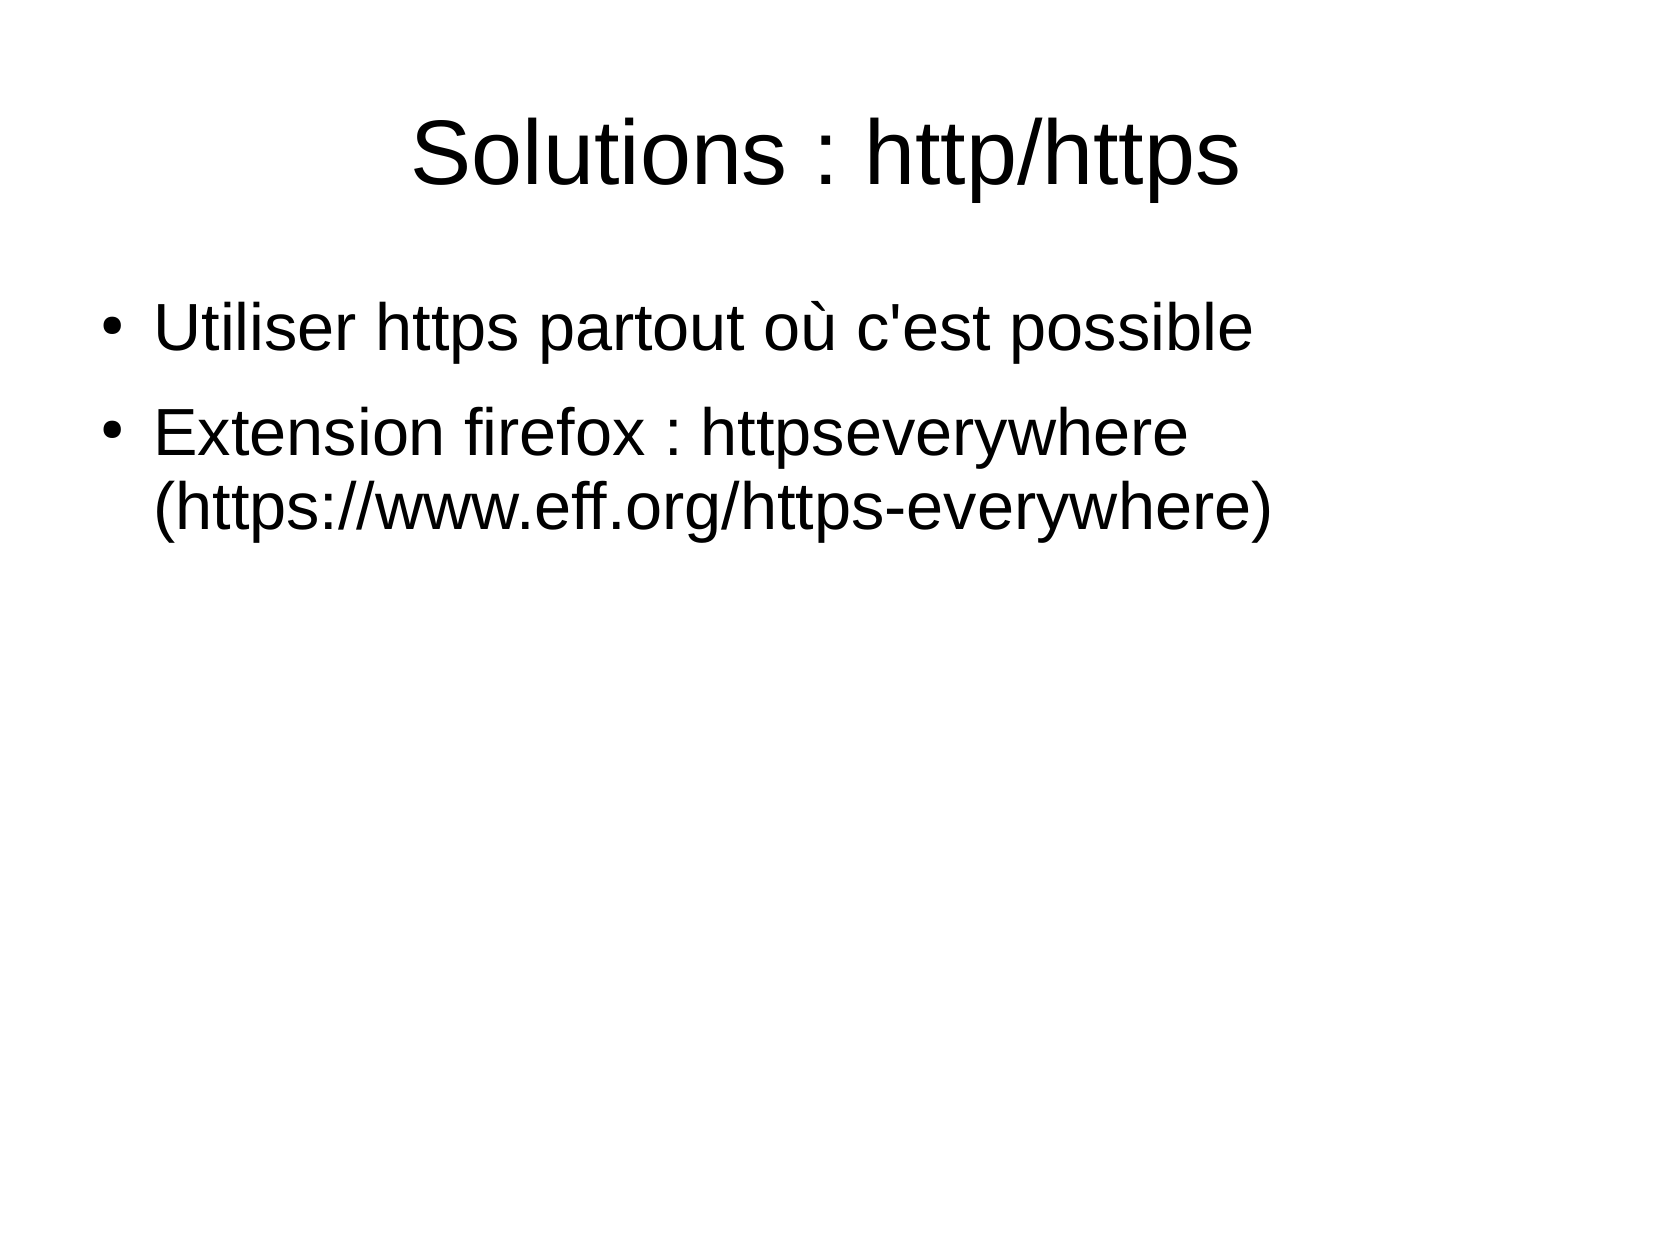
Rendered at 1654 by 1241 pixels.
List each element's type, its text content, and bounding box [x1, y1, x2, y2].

title Solutions : http/https [82, 49, 1571, 257]
list Utiliser https partout où c'est possible Extension firefox : httpseverywhere (https://www.eff.org/https-everywhere) [82, 290, 1571, 1109]
